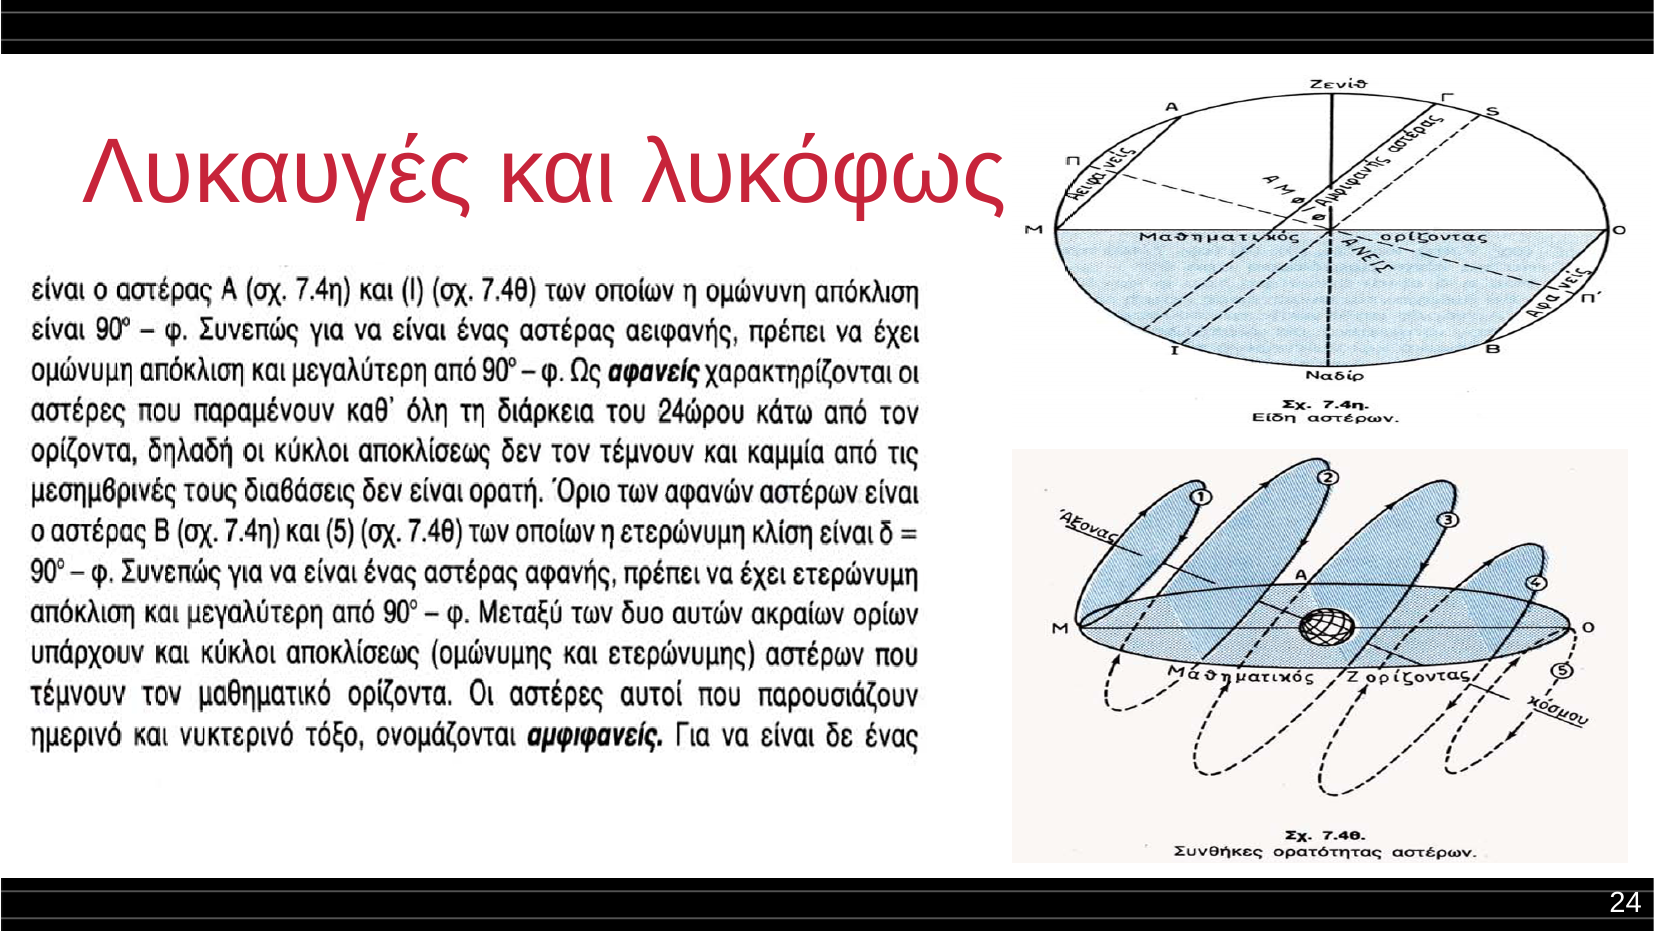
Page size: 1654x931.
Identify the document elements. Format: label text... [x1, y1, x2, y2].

picture [1012, 74, 1651, 427]
title Λυκαυγές και λυκόφως [82, 92, 1012, 249]
picture [25, 262, 938, 788]
picture [1012, 449, 1628, 863]
picture [1, 878, 1654, 931]
picture [1, 0, 1654, 54]
